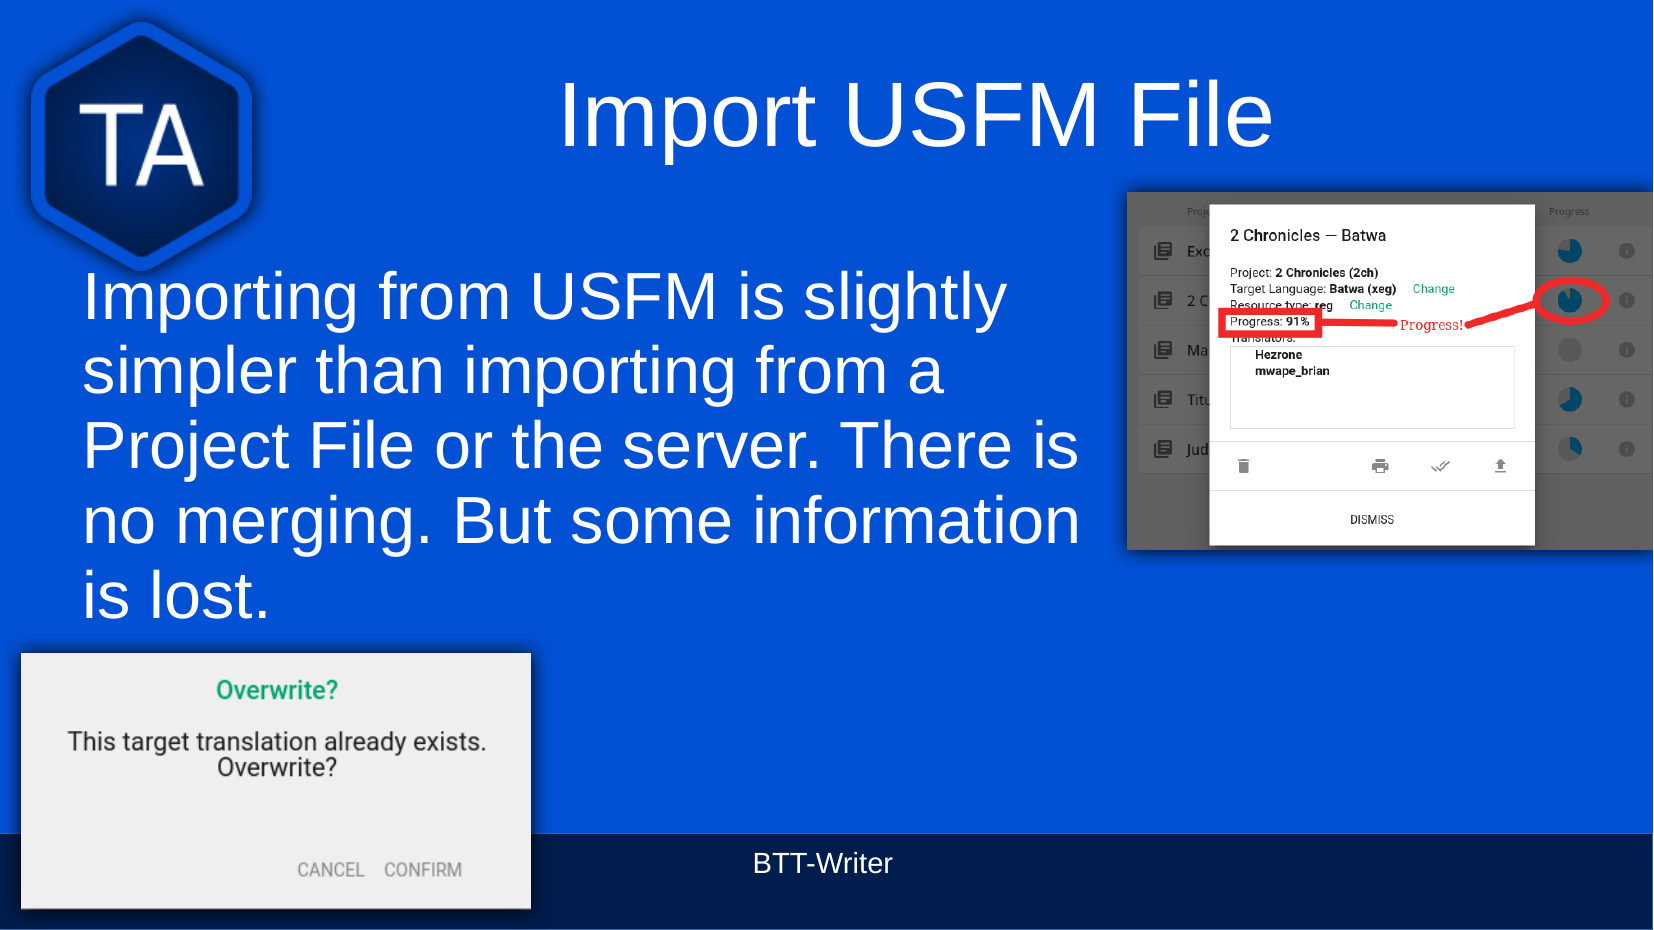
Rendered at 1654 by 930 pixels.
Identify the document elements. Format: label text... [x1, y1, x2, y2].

title Import USFM File [263, 37, 1571, 193]
picture [1127, 192, 1653, 550]
list Importing from USFM is slightly simpler than importing from a Project File or the server. There is no merging. But some information is lost. [82, 258, 1112, 651]
picture [31, 22, 252, 271]
picture [21, 653, 531, 910]
